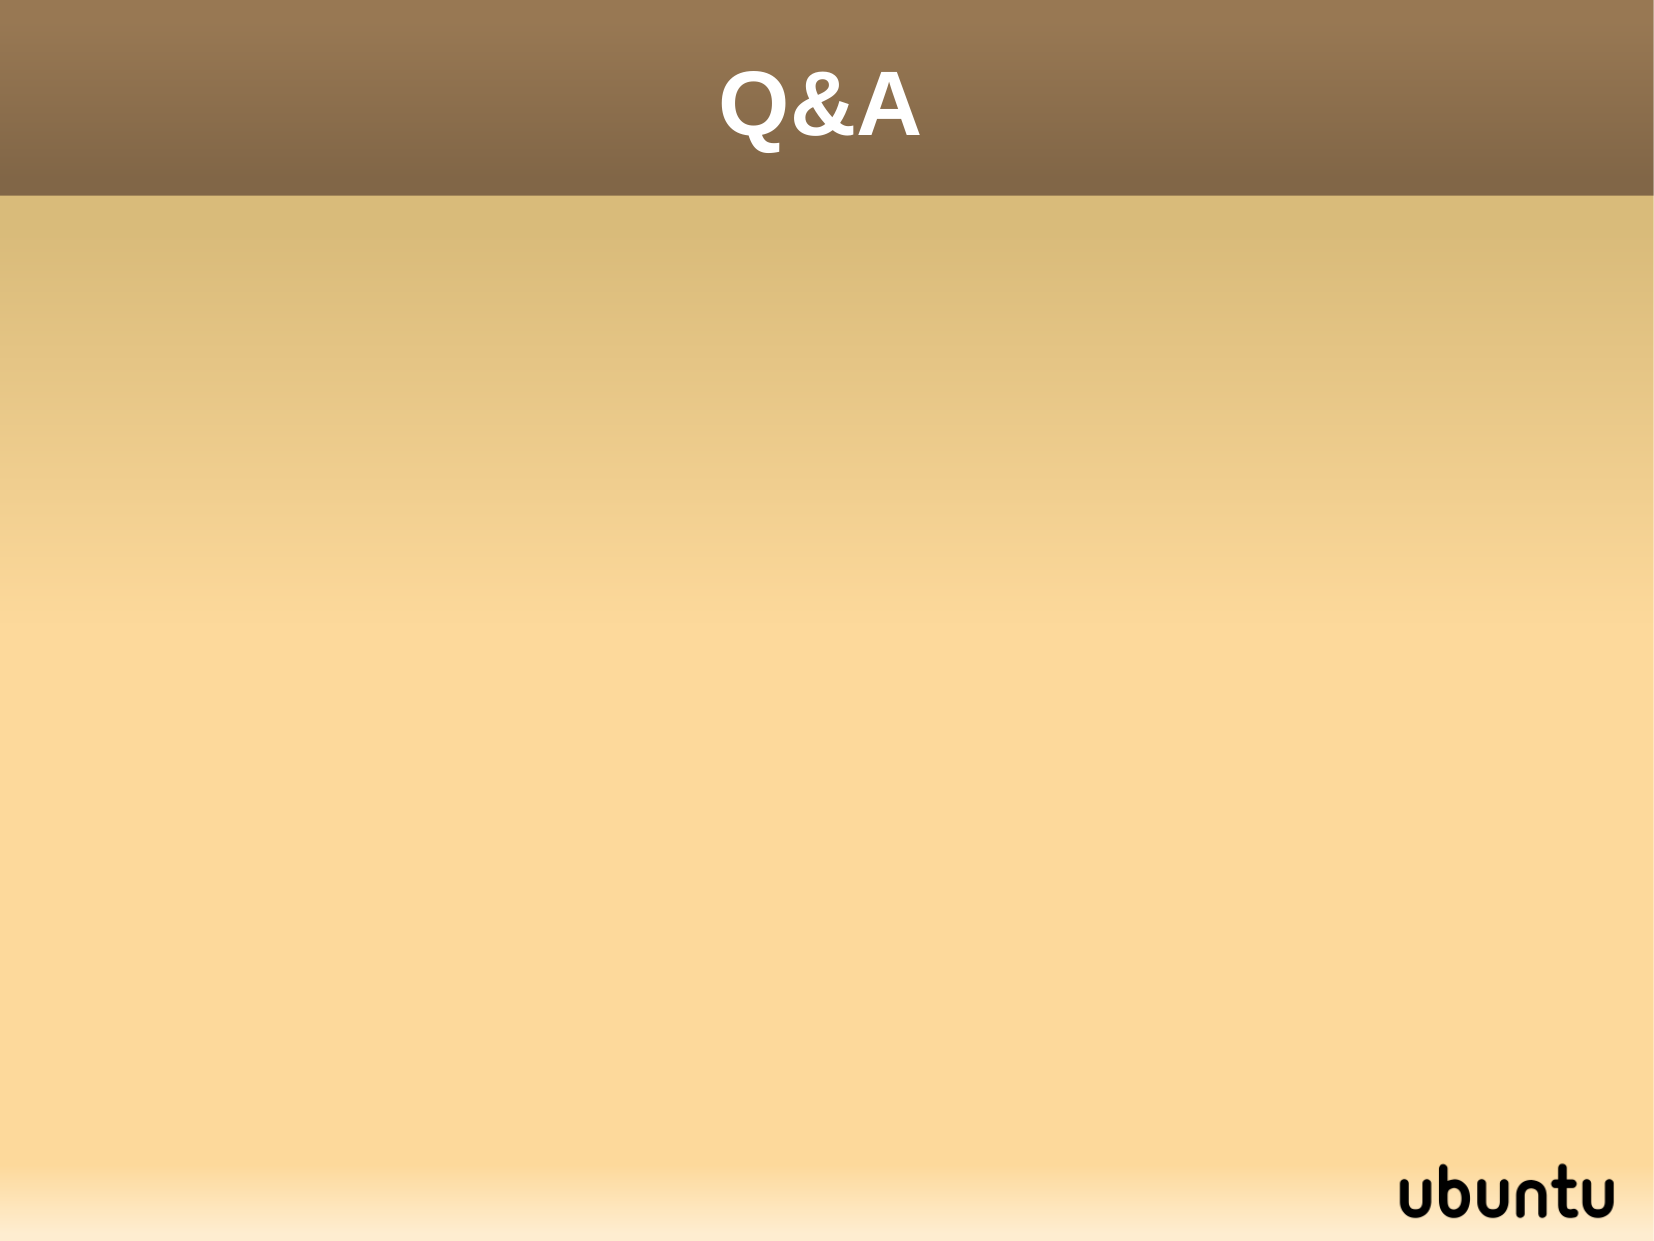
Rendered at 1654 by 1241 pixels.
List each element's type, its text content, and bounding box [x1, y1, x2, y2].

picture [0, 0, 1654, 1241]
title Q&A [76, 0, 1565, 208]
